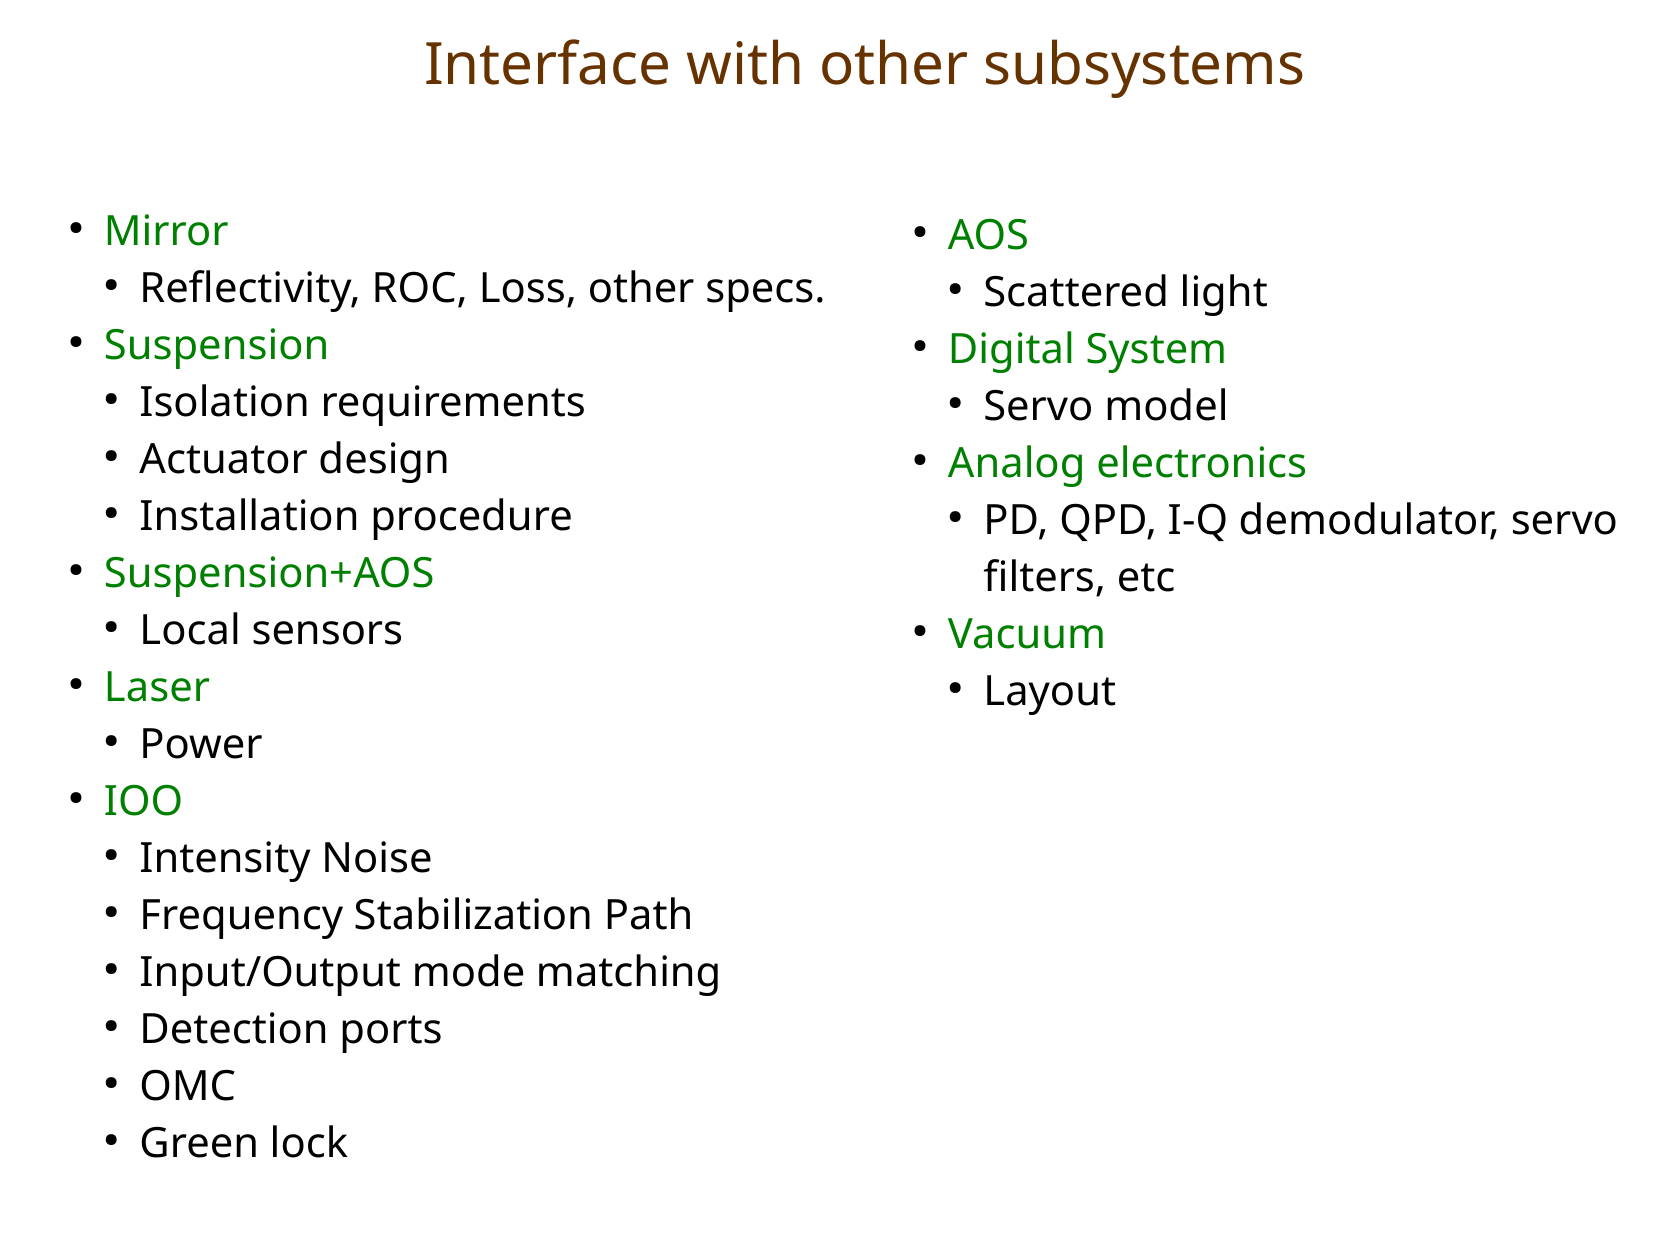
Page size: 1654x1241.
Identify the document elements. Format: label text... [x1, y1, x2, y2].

text_box Interface with other subsystems [409, 14, 1246, 100]
text_box Mirror Reflectivity, ROC, Loss, other specs. Suspension Isolation requirements Actuator design Installation procedure Suspension+AOS Local sensors Laser Power IOO Intensity Noise Frequency Stabilization Path Input/Output mode matching Detection ports OMC Green lock [53, 193, 801, 1063]
text_box AOS Scattered light Digital System Servo model Analog electronics PD, QPD, I-Q demodulator, servo filters, etc Vacuum Layout [897, 197, 1600, 665]
